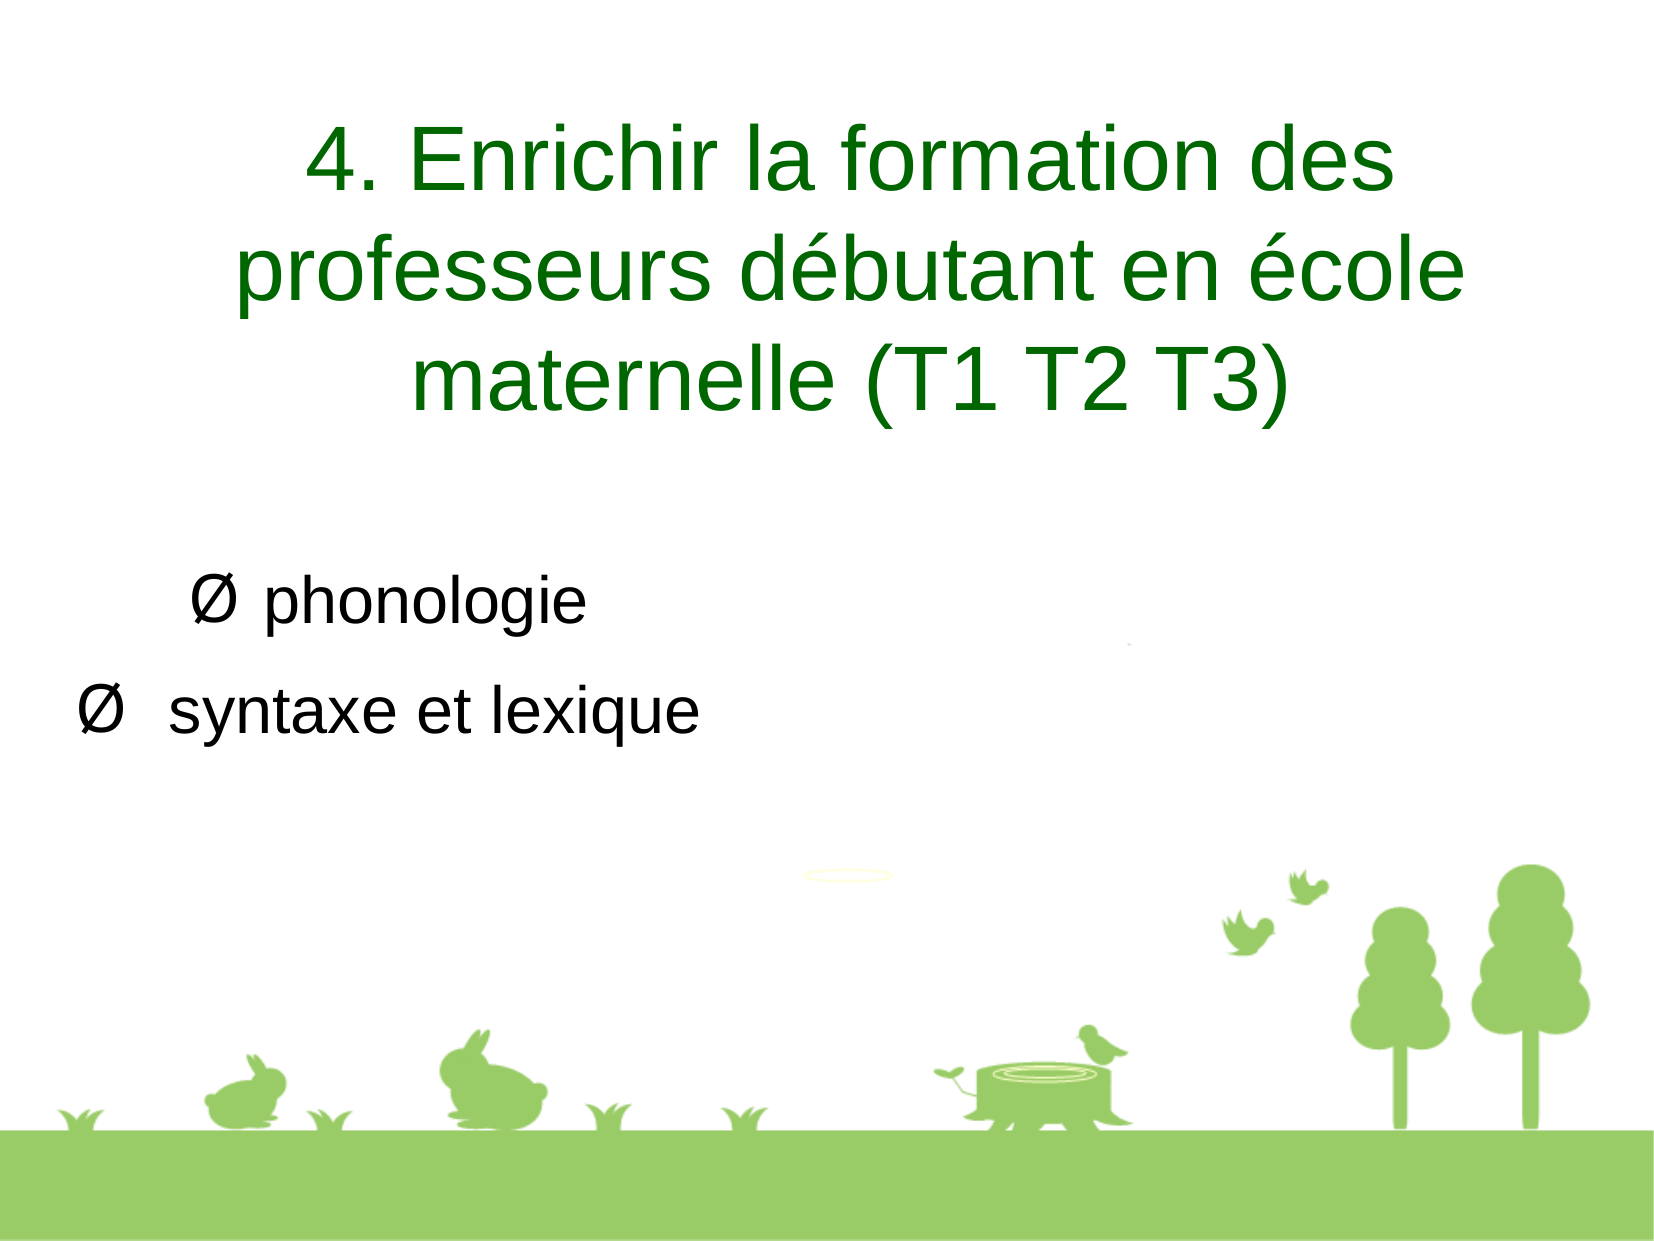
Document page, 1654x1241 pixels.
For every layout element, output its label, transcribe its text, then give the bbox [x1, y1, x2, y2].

title 4. Enrichir la formation des professeurs débutant en école maternelle (T1 T2 T3) [107, 99, 1596, 407]
list phonologie syntaxe et lexique [0, 447, 1489, 1010]
